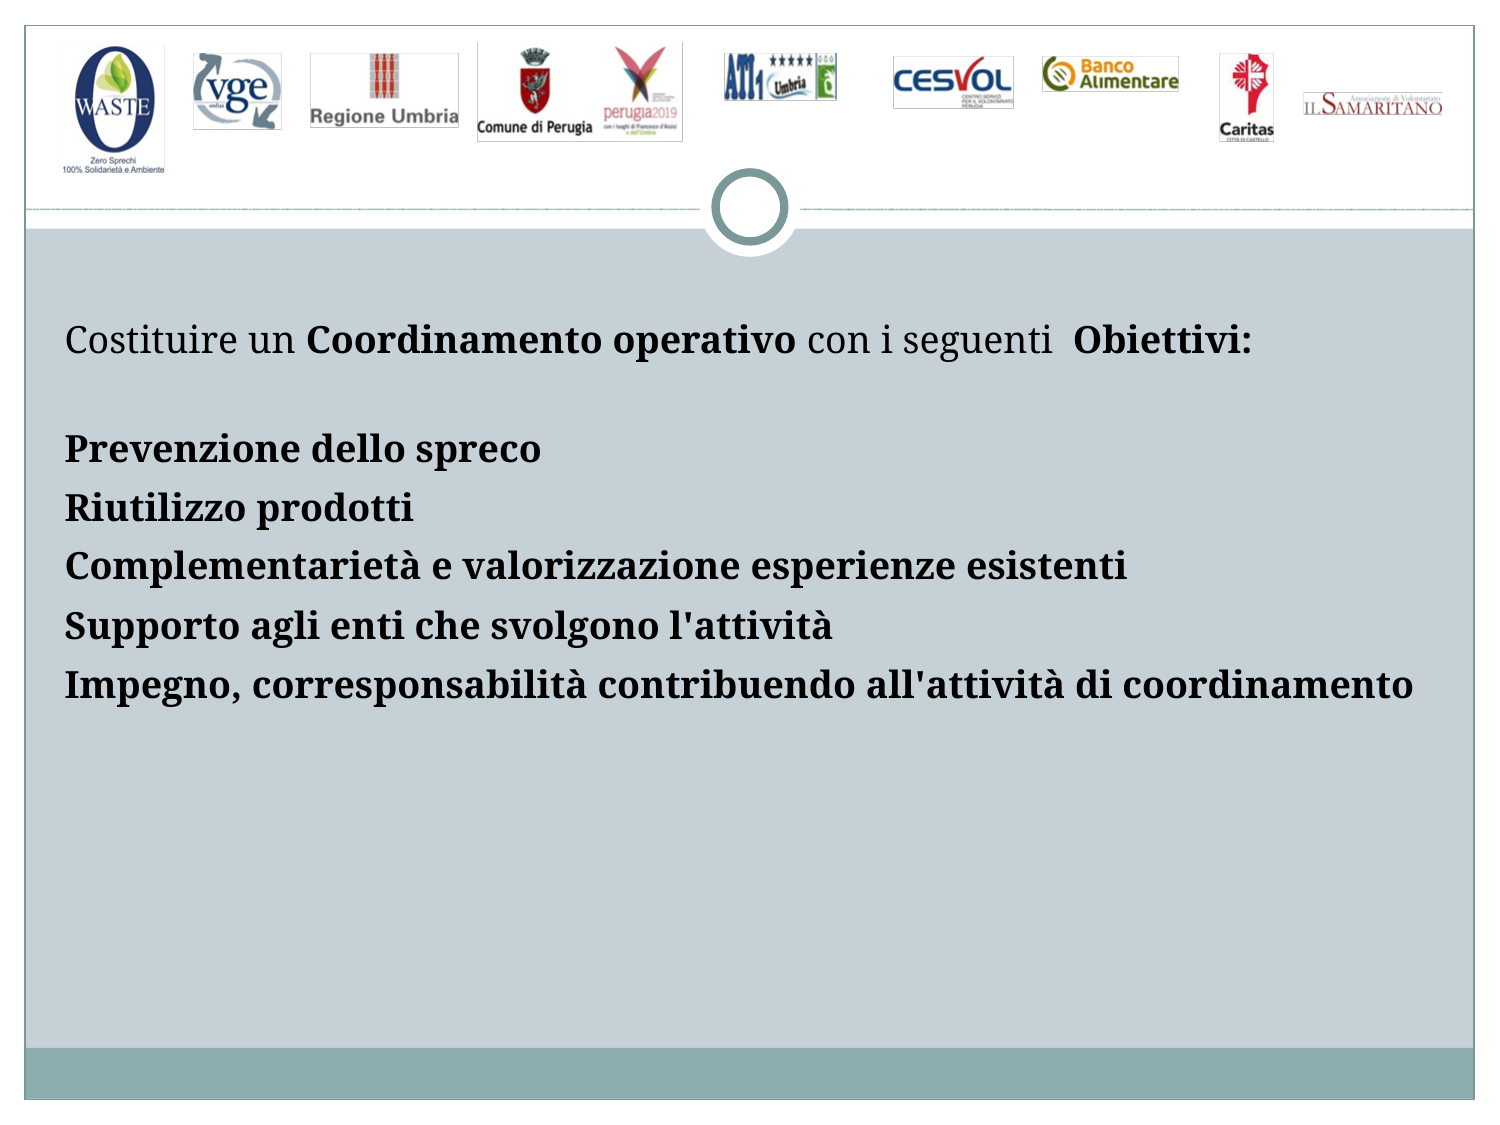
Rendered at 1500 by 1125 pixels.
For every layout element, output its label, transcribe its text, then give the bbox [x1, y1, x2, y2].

list Costituire un Coordinamento operativo con i seguenti Obiettivi: Prevenzione dello spreco Riutilizzo prodotti Complementarietà e valorizzazione esperienze esistenti Supporto agli enti che svolgono l'attività Impegno, corresponsabilità contribuendo all'attività di coordinamento [49, 249, 1450, 1125]
picture [53, 42, 1454, 191]
title [49, 0, 1450, 162]
